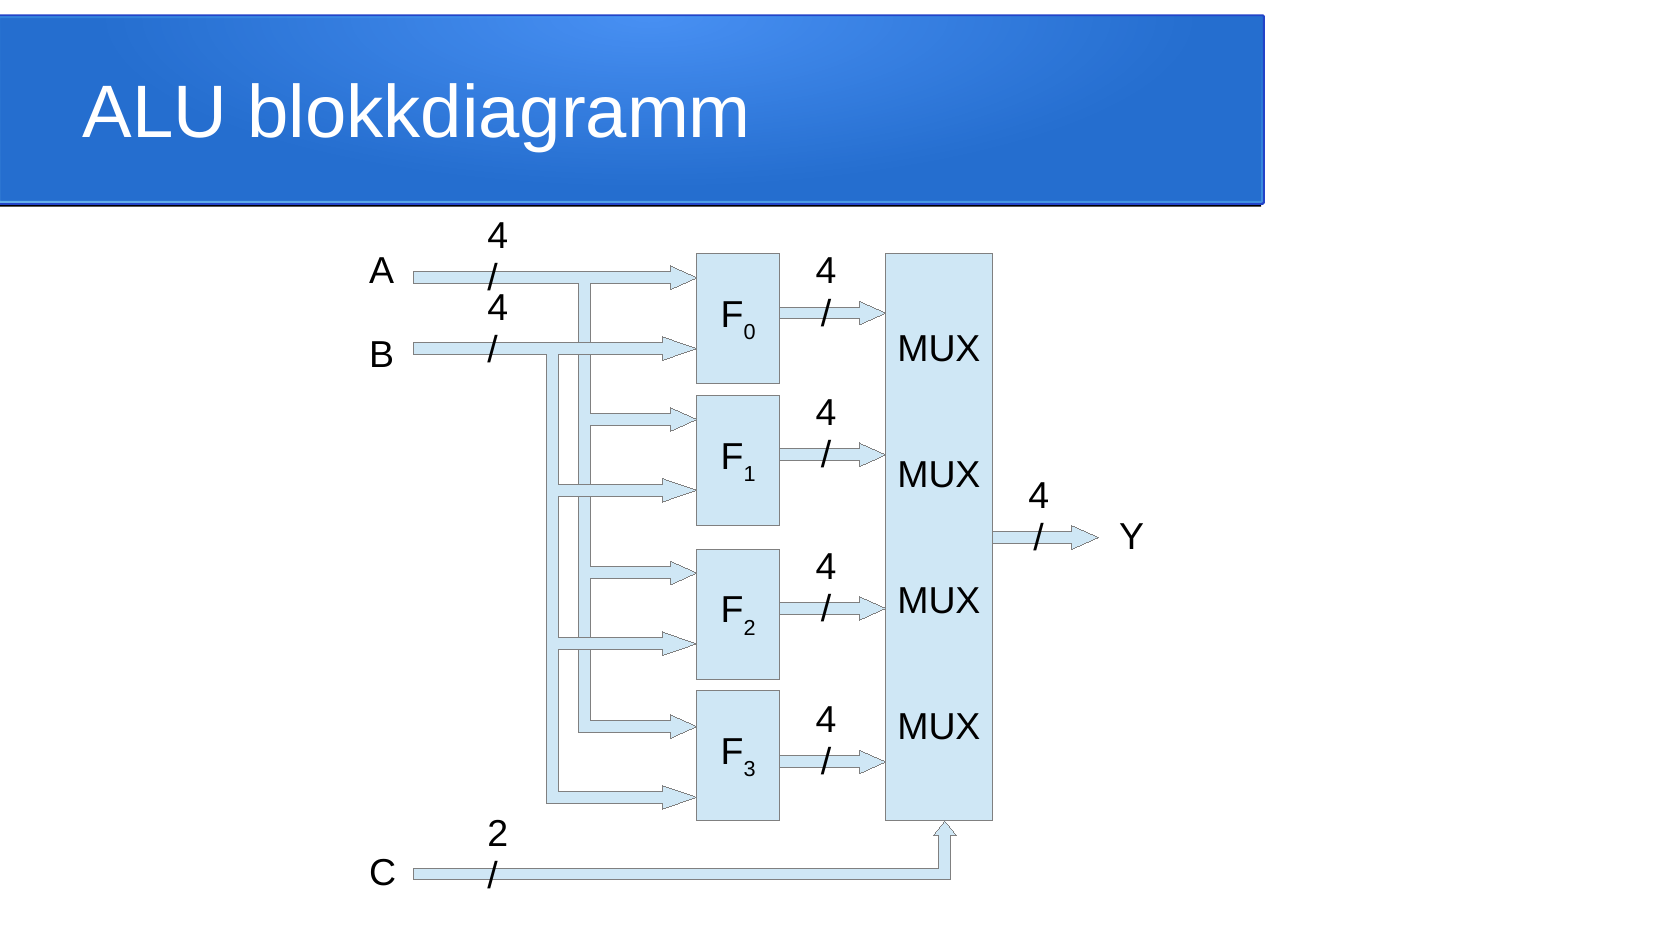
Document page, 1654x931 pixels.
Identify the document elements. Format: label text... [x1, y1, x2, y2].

text_box 4 / [825, 750, 886, 774]
text_box 4/ [472, 206, 508, 279]
text_box 4 / [779, 307, 825, 319]
text_box [413, 342, 472, 355]
text_box F3 [696, 690, 780, 821]
text_box [413, 271, 472, 284]
text_box [414, 868, 472, 880]
text_box [508, 820, 957, 880]
text_box 4 / [825, 442, 886, 467]
text_box A B [354, 242, 390, 383]
text_box F0 [696, 253, 780, 384]
text_box [508, 265, 697, 810]
text_box 4 / [825, 301, 886, 325]
text_box MUX MUX MUX MUX [885, 253, 993, 821]
text_box F2 [696, 549, 780, 680]
text_box 4/ [472, 279, 508, 378]
text_box 4 / [825, 596, 886, 621]
text_box 4 / [1038, 525, 1099, 550]
title ALU blokkdiagramm [82, 35, 1235, 189]
text_box 4 / [779, 602, 825, 615]
text_box 4 / [992, 531, 1038, 544]
text_box 4 / [779, 448, 825, 461]
text_box Y [1104, 507, 1164, 565]
text_box F1 [696, 395, 780, 526]
text_box 4 / [779, 755, 825, 768]
text_box C [354, 844, 414, 902]
text_box 2/ [472, 804, 508, 904]
